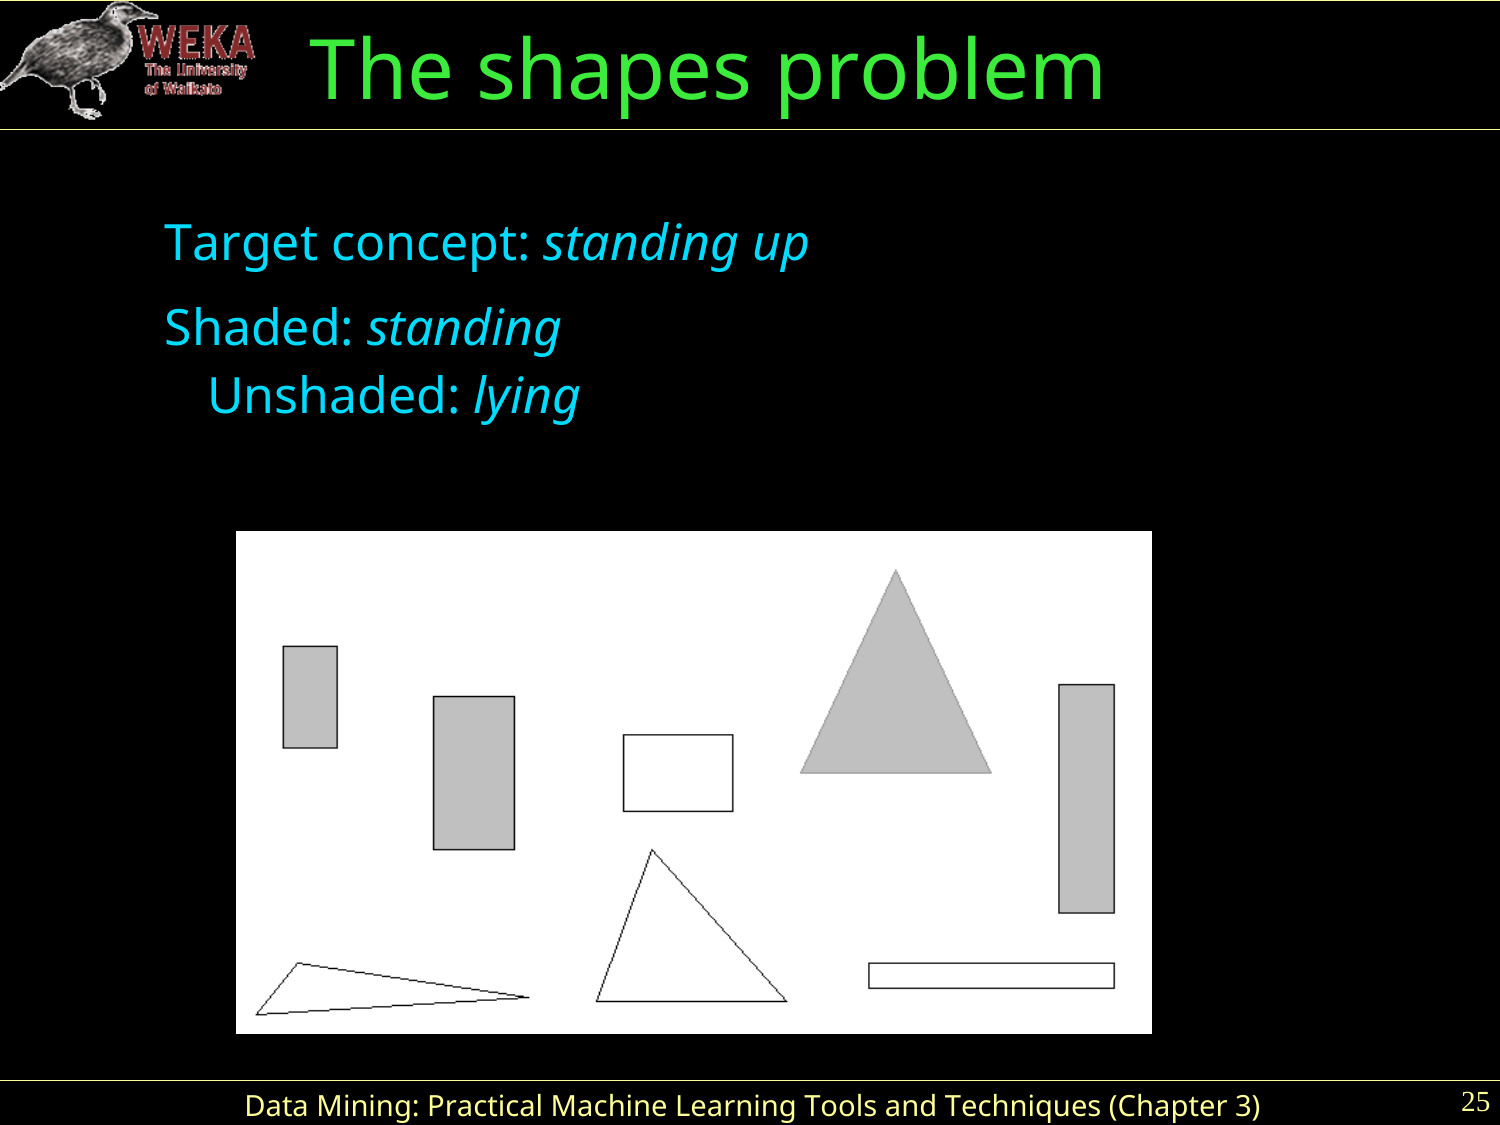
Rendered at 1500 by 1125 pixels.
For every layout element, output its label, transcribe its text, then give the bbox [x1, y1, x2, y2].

title The shapes problem [295, 0, 1500, 148]
picture [0, 1, 266, 129]
picture [236, 531, 1152, 1034]
text_box Target concept: standing up Shaded: standing Unshaded: lying [149, 200, 1388, 876]
